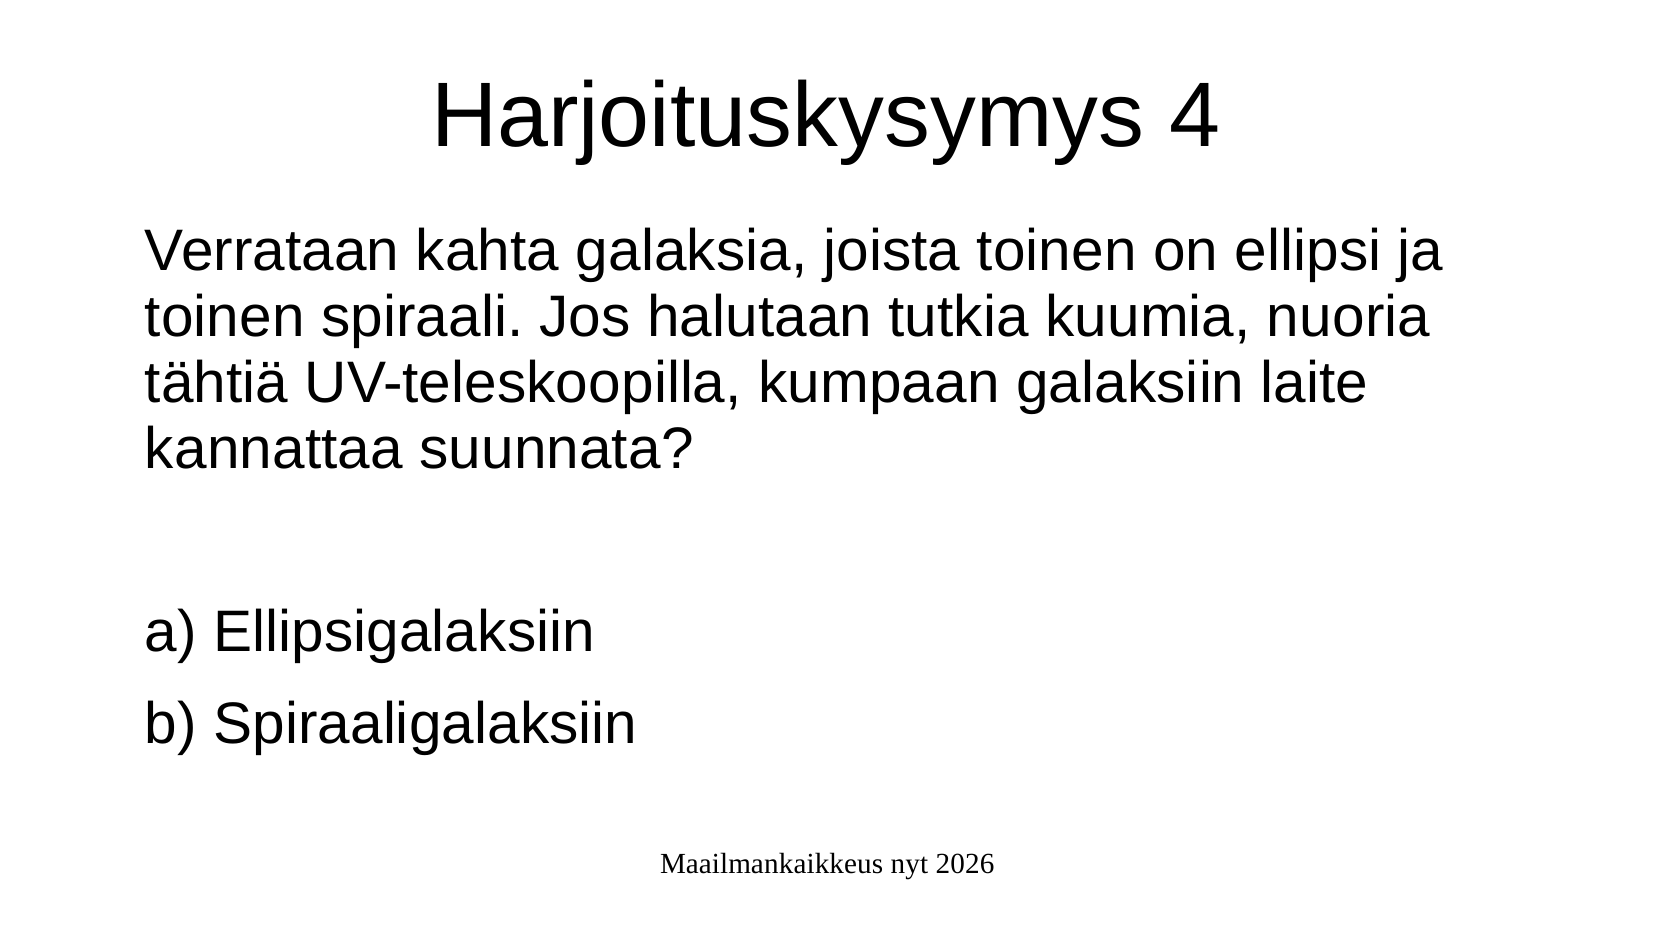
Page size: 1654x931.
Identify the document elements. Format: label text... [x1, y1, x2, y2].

title Harjoituskysymys 4 [82, 37, 1571, 193]
list Verrataan kahta galaksia, joista toinen on ellipsi ja toinen spiraali. Jos halutaan tutkia kuumia, nuoria tähtiä UV-teleskoopilla, kumpaan galaksiin laite kannattaa suunnata? a) Ellipsigalaksiin b) Spiraaligalaksiin [82, 217, 1571, 758]
